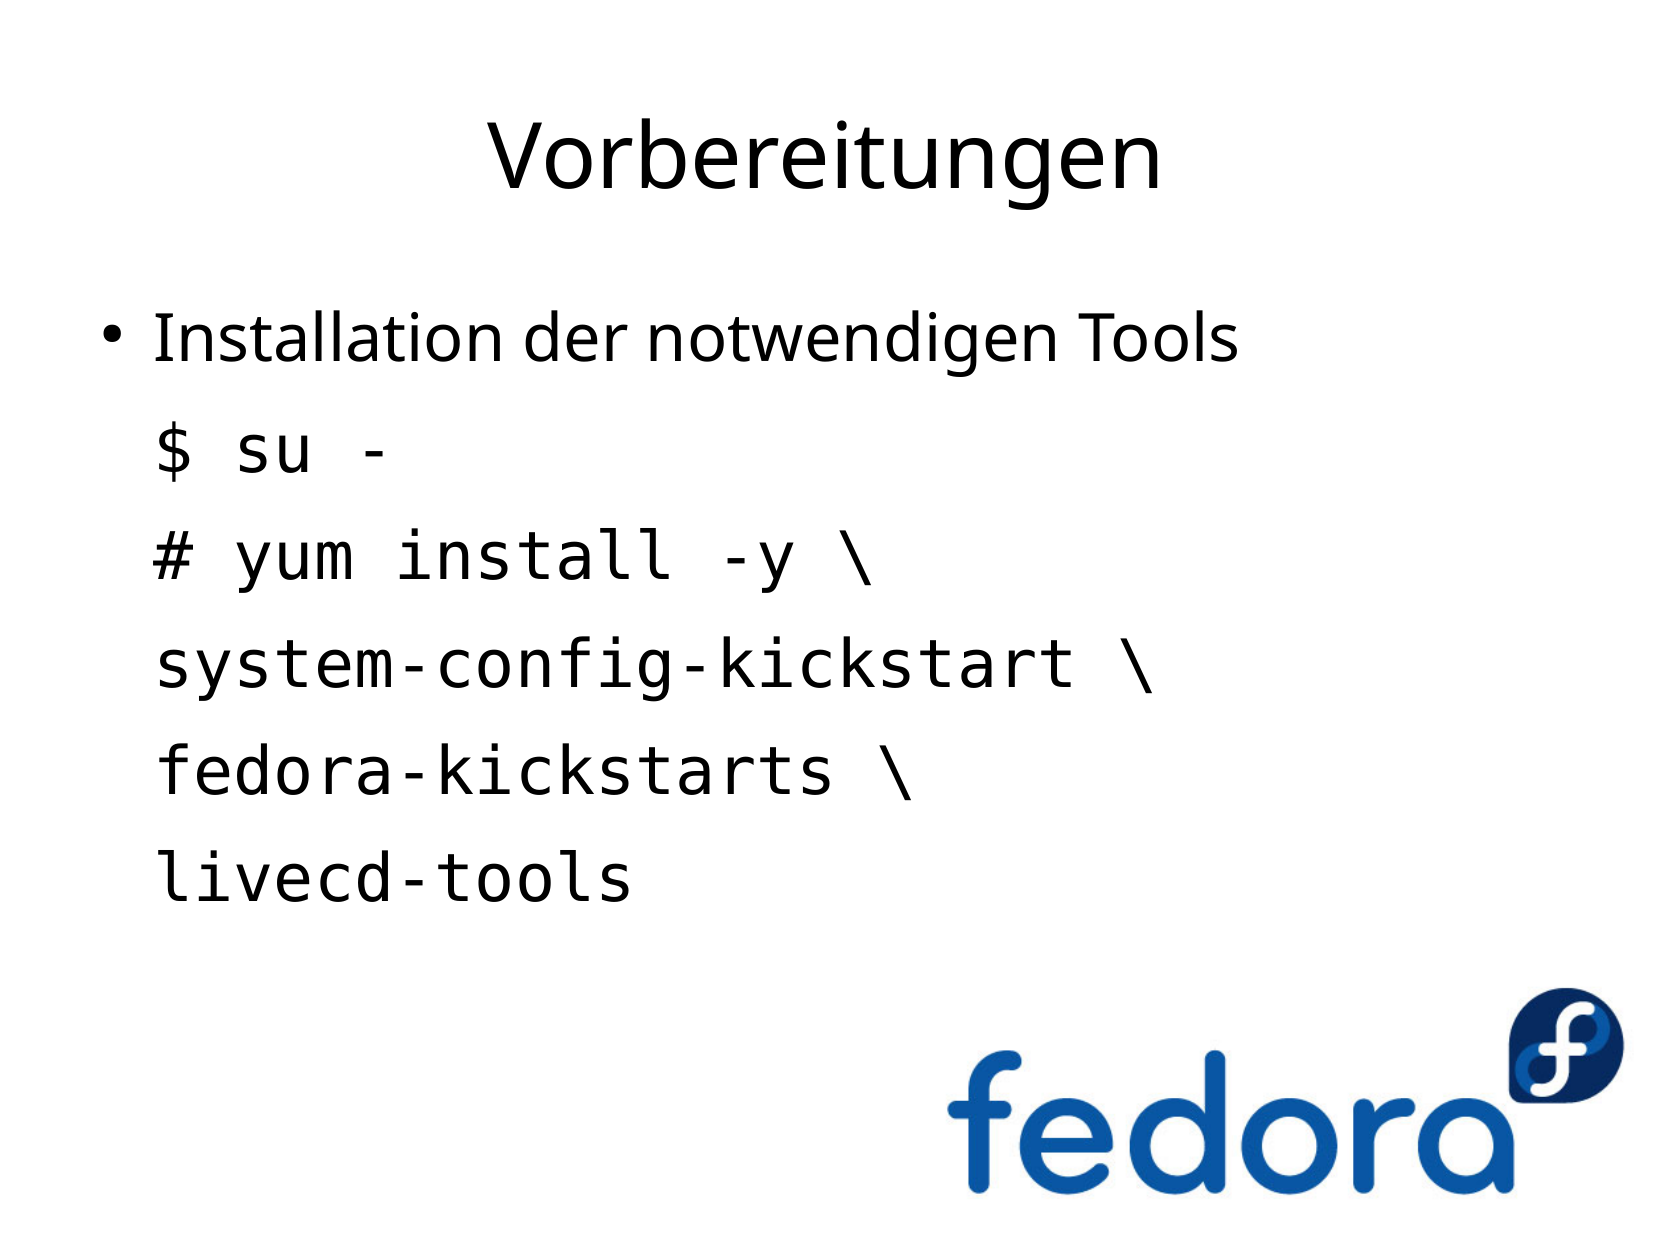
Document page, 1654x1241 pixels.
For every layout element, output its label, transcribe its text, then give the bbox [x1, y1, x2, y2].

list Installation der notwendigen Tools $ su - # yum install -y \ system-config-kickstart \ fedora-kickstarts \ livecd-tools [82, 290, 1571, 1109]
picture [925, 967, 1639, 1223]
title Vorbereitungen [82, 49, 1571, 257]
